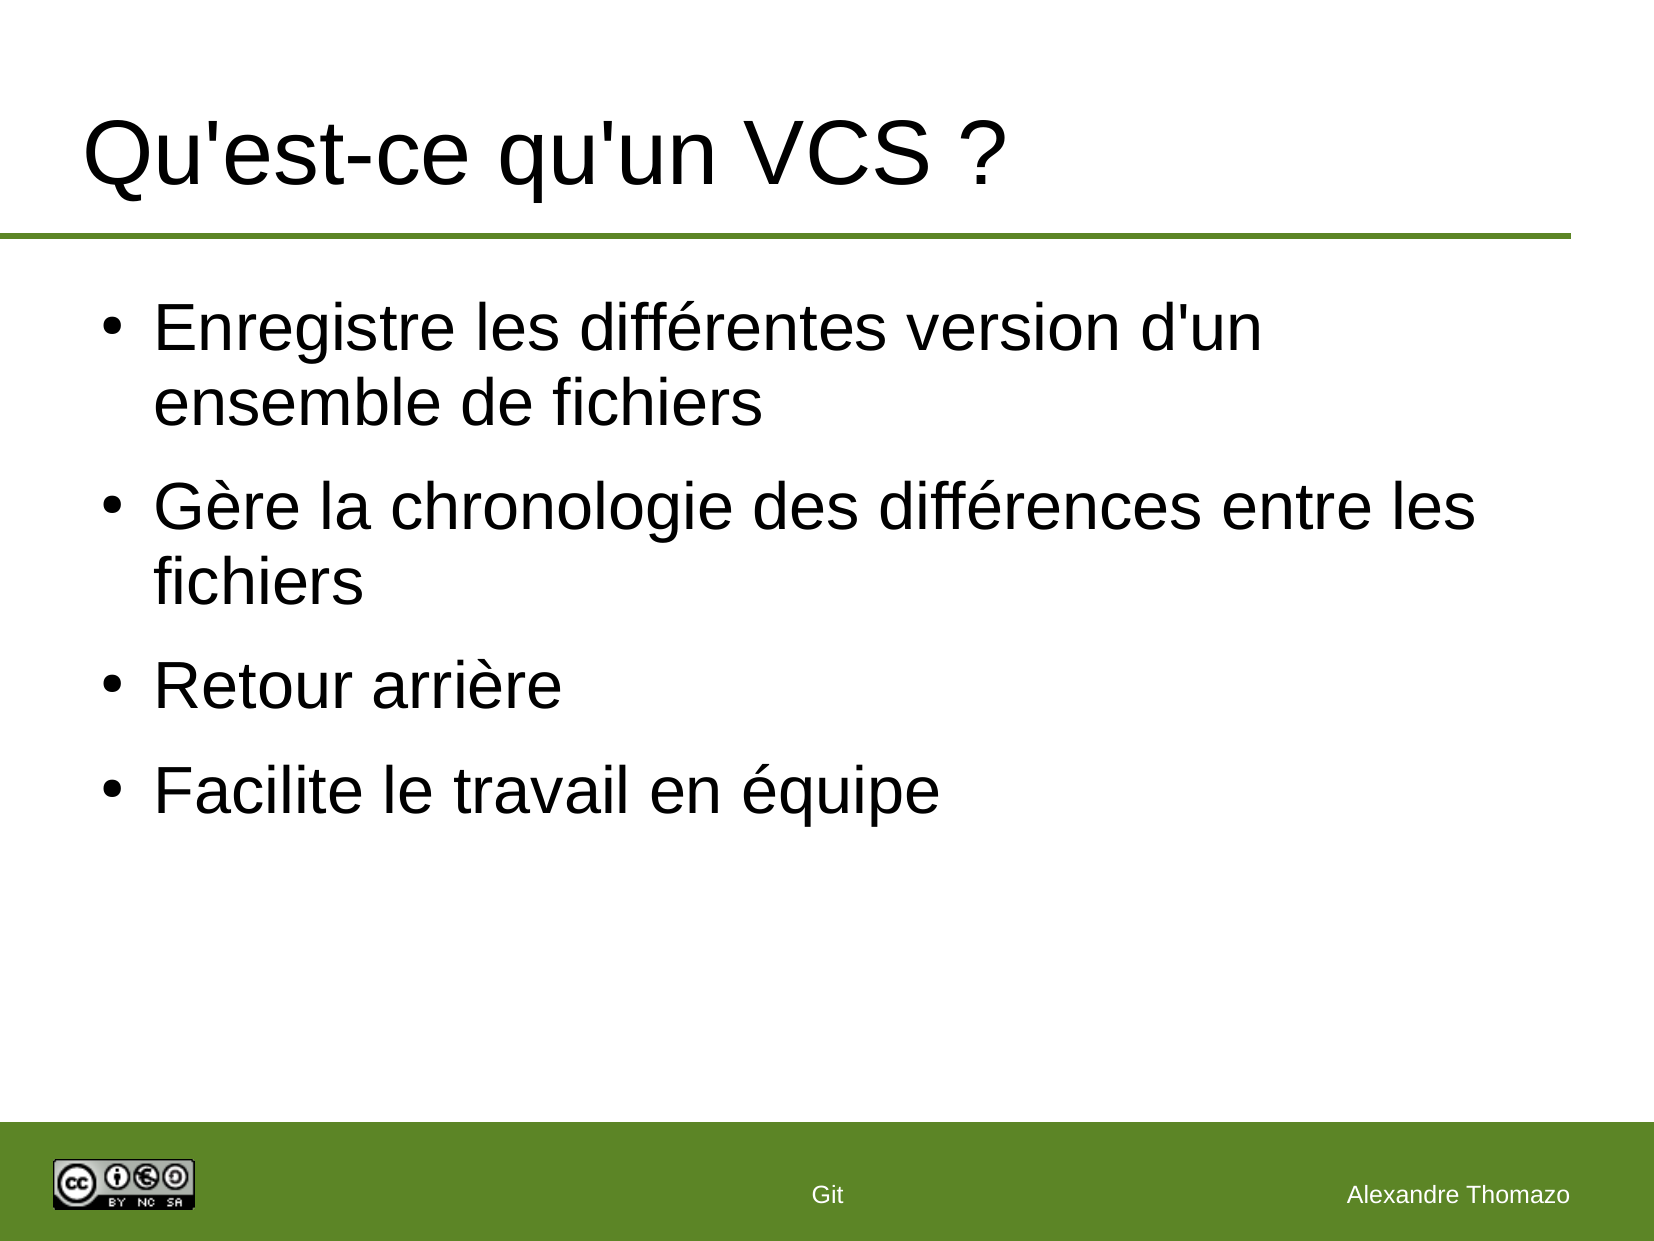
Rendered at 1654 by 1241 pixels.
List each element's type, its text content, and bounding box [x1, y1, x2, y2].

list Enregistre les différentes version d'un ensemble de fichiers Gère la chronologie des différences entre les fichiers Retour arrière Facilite le travail en équipe [82, 290, 1538, 1010]
picture [53, 1159, 195, 1210]
title Qu'est-ce qu'un VCS ? [82, 49, 1571, 257]
